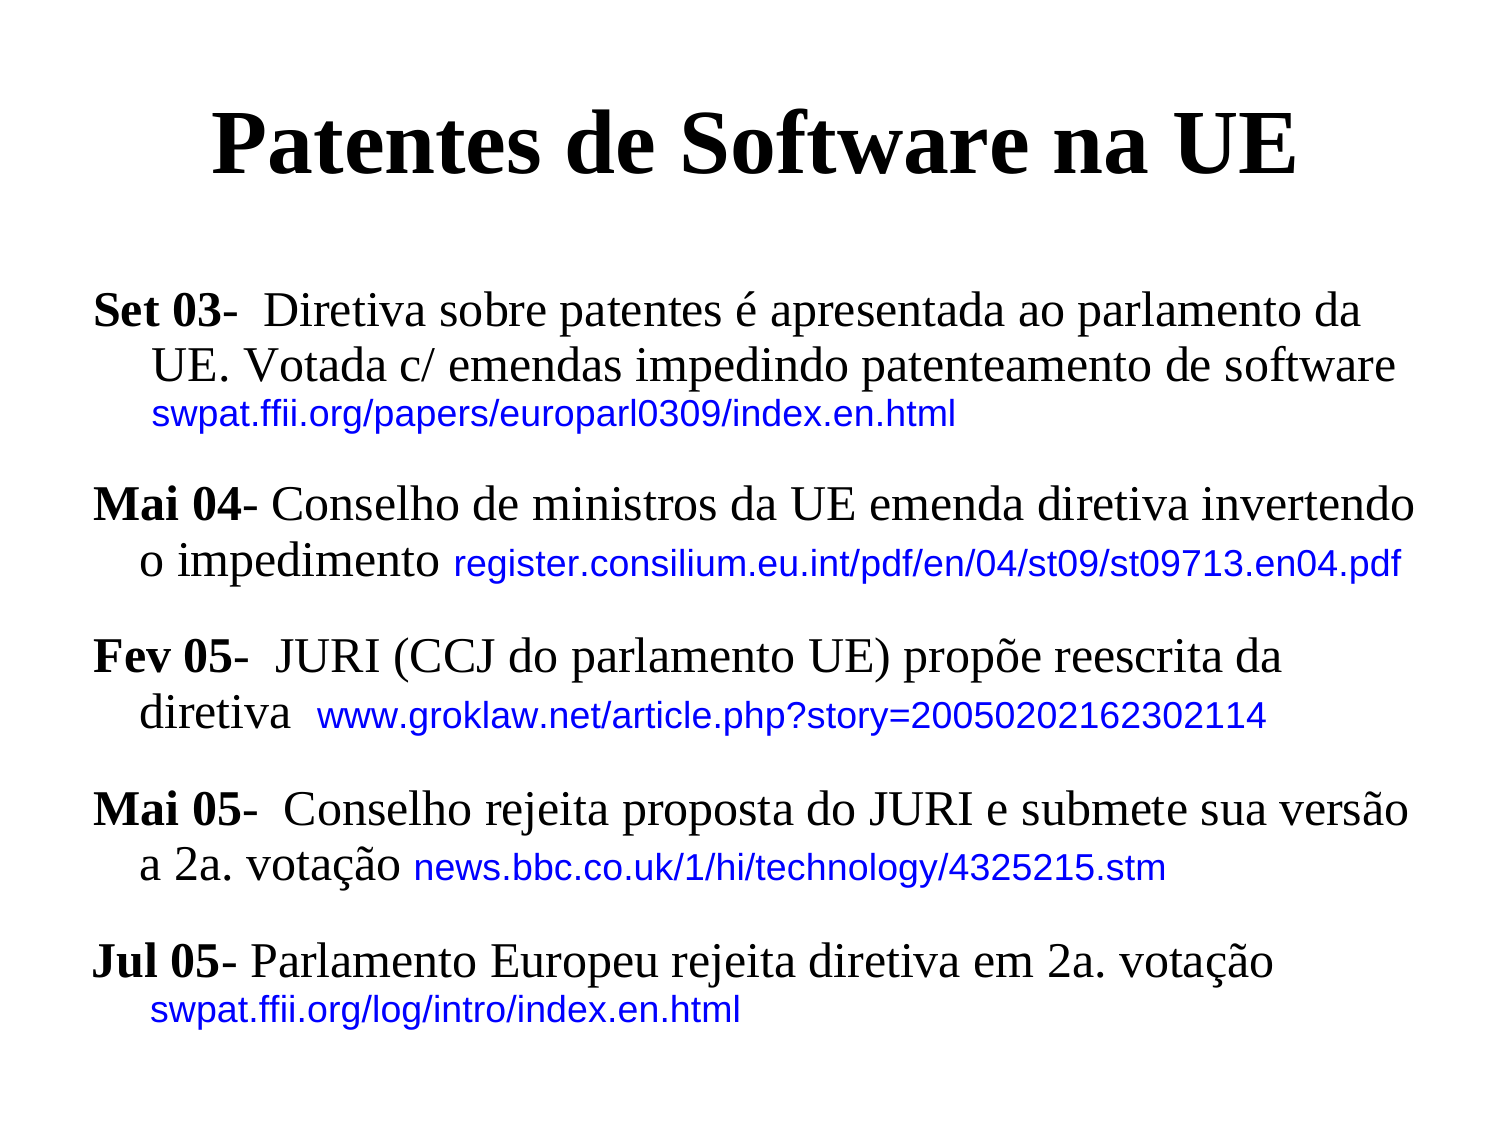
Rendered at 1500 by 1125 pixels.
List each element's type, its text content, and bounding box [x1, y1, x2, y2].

title Patentes de Software na UE [20, 62, 1469, 223]
text_box Set 03- Diretiva sobre patentes é apresentada ao parlamento da UE. Votada c/ emendas impedindo patenteamento de software swpat.ffii.org/papers/europarl0309/index.en.html Mai 04- Conselho de ministros da UE emenda diretiva invertendo o impedimento register.consilium.eu.int/pdf/en/04/st09/st09713.en04.pdf Fev 05- JURI (CCJ do parlamento UE) propõe reescrita da diretiva www.groklaw.net/article.php?story=20050202162302114 Mai 05- Conselho rejeita proposta do JURI e submete sua versão a 2a. votação news.bbc.co.uk/1/hi/technology/4325215.stm Jul 05- Parlamento Europeu rejeita diretiva em 2a. votação swpat.ffii.org/log/intro/index.en.html [91, 281, 1421, 1031]
